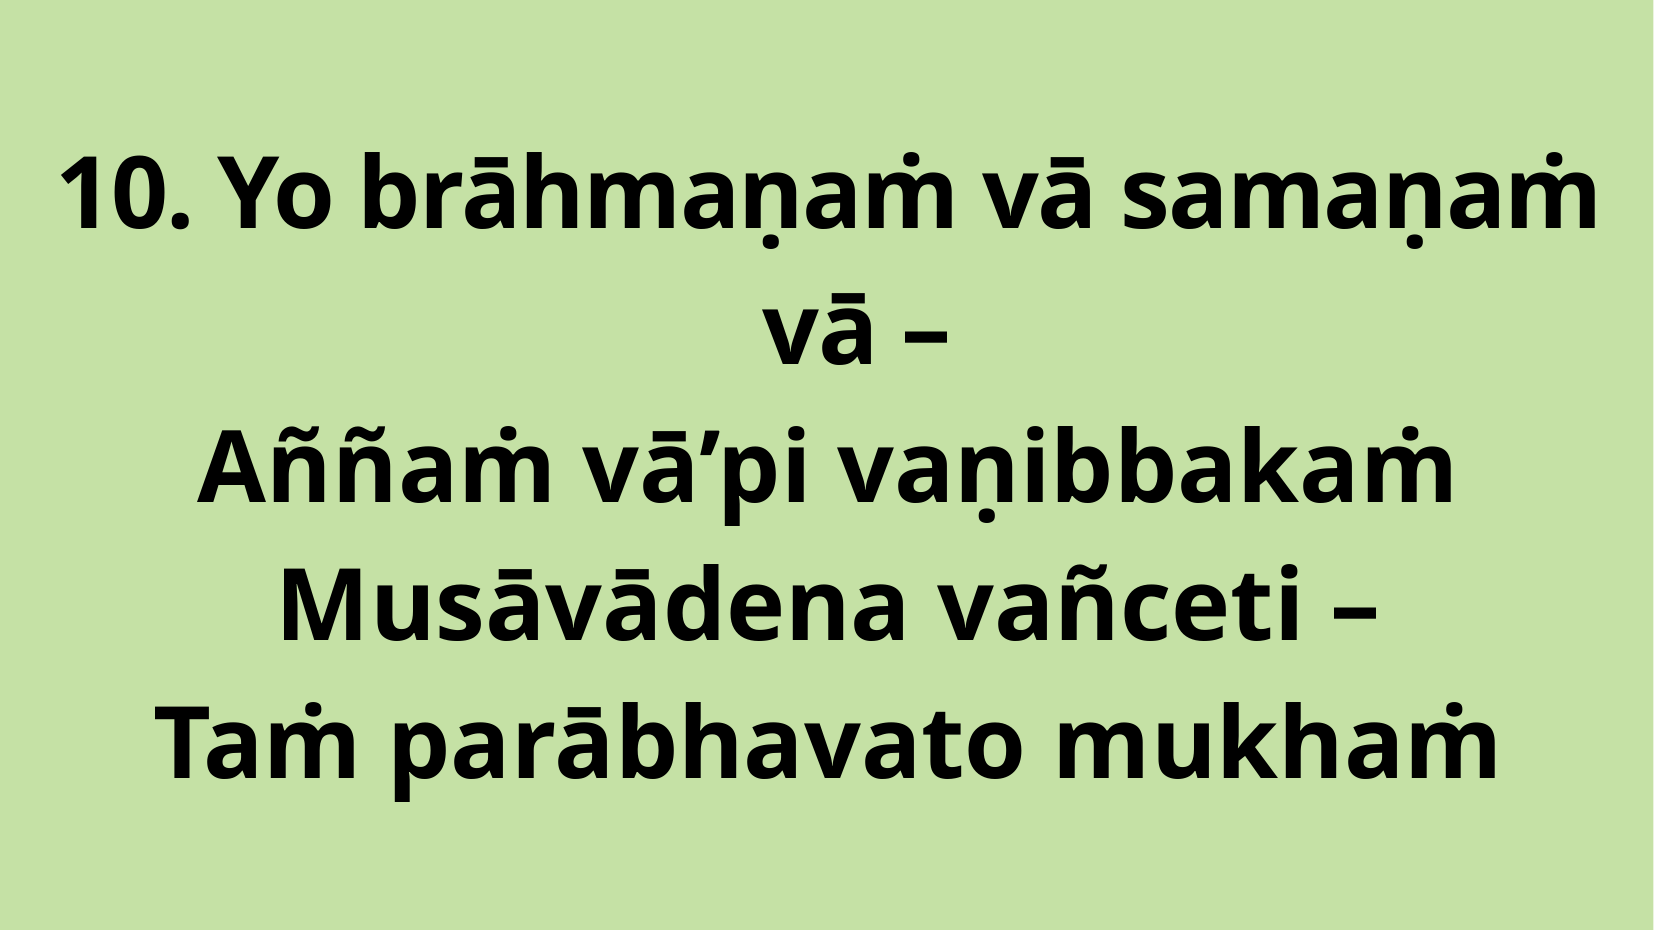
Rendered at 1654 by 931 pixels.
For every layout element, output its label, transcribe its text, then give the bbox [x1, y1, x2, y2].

subtitle 10. Yo brāhmaṇaṁ vā samaṇaṁ vā – Aññaṁ vā’pi vaṇibbakaṁ Musāvādena vañceti – Taṁ parābhavato mukhaṁ [2, 0, 1654, 931]
